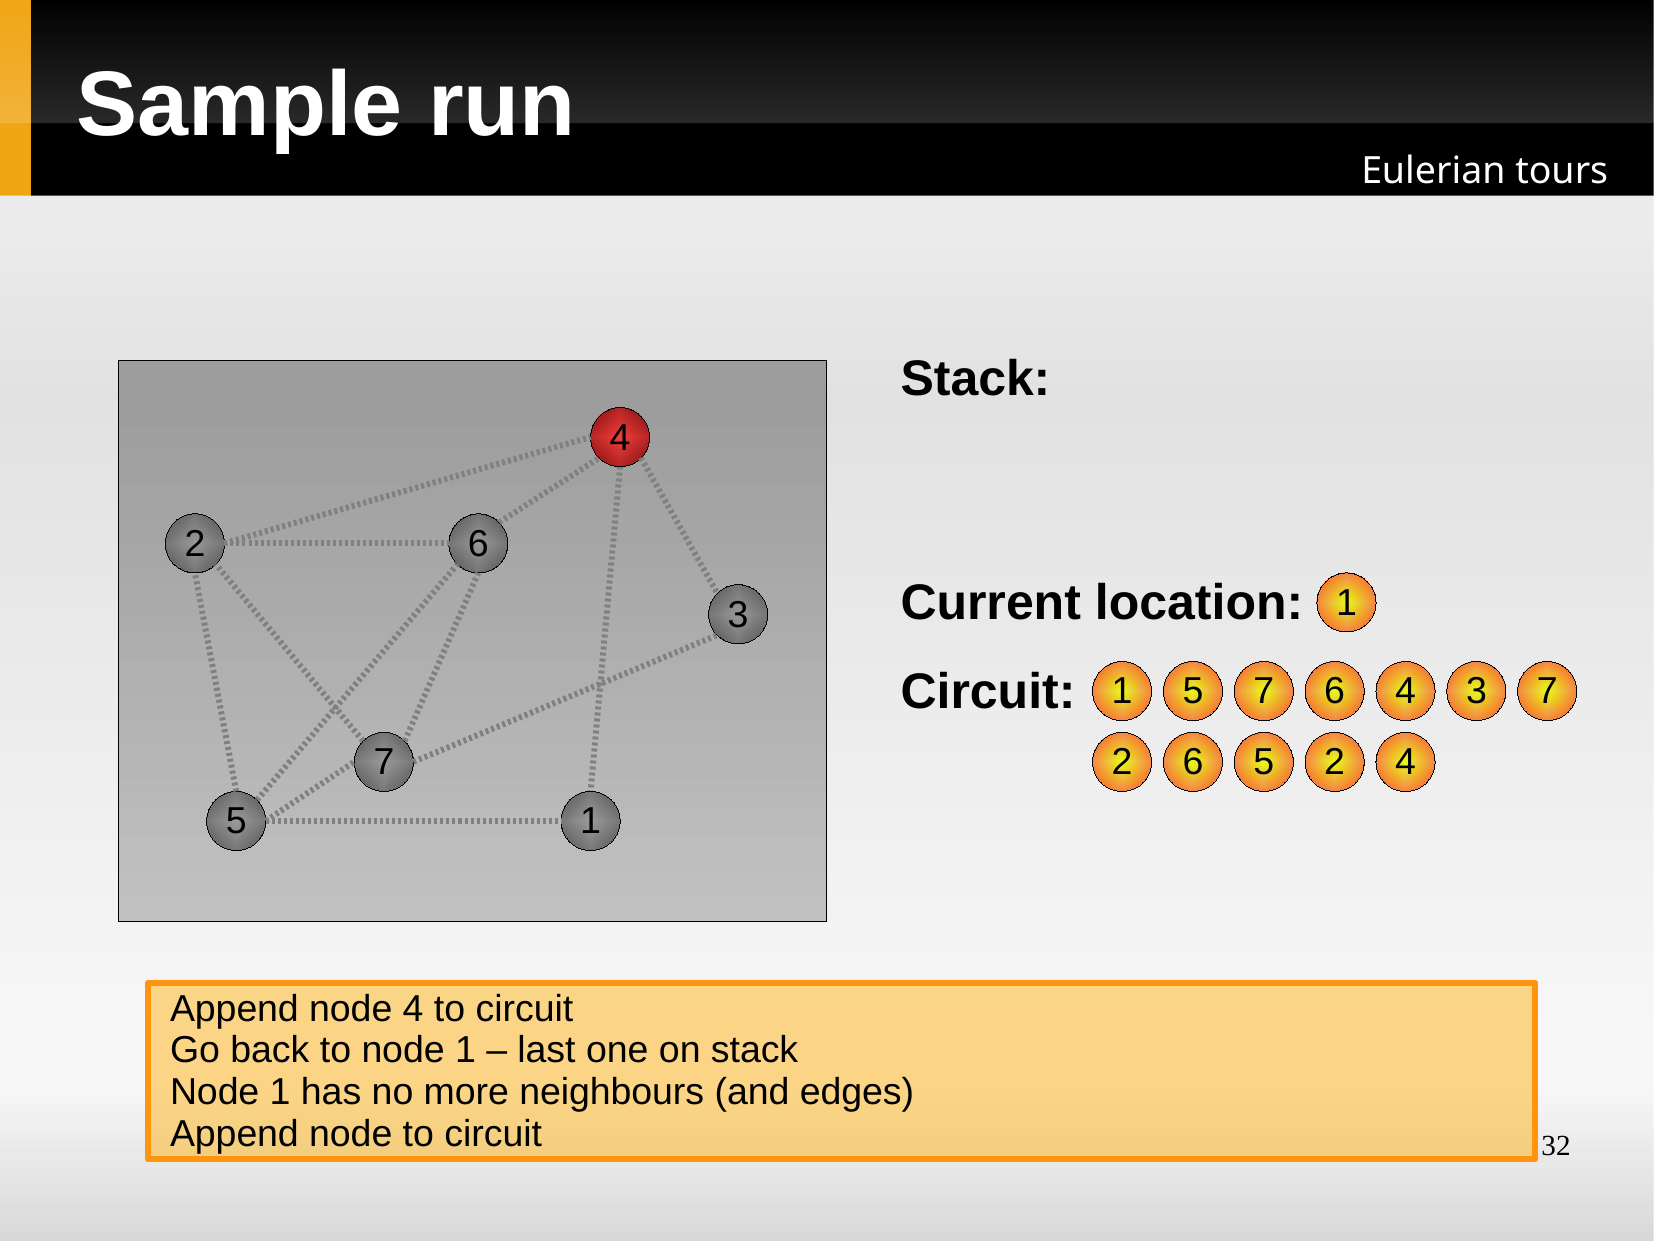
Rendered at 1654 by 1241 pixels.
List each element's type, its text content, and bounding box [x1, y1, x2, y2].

title Sample run [76, 0, 1565, 208]
text_box 3 [708, 584, 768, 644]
text_box 7 [1234, 661, 1294, 721]
text_box [118, 360, 827, 922]
text_box 7 [354, 732, 414, 792]
text_box 4 [590, 407, 650, 467]
text_box 5 [206, 791, 266, 851]
text_box 6 [1163, 732, 1223, 792]
text_box 4 [1375, 732, 1436, 792]
text_box Circuit: [885, 655, 1093, 727]
text_box 4 [1375, 661, 1436, 721]
text_box Append node 4 to circuit Go back to node 1 – last one on stack Node 1 has no more neighbours (and edges) Append node to circuit [147, 982, 1536, 1160]
text_box 2 [1305, 732, 1365, 792]
text_box 5 [1163, 661, 1223, 721]
text_box 2 [1092, 732, 1152, 792]
text_box 5 [1234, 732, 1294, 792]
text_box 1 [561, 791, 621, 851]
text_box 1 [1092, 661, 1152, 721]
text_box 7 [1517, 661, 1577, 721]
text_box 6 [448, 513, 508, 573]
text_box Stack: [885, 342, 1123, 414]
text_box Current location: [885, 567, 1359, 638]
text_box 3 [1446, 661, 1506, 721]
text_box 6 [1305, 661, 1365, 721]
text_box 1 [1316, 572, 1377, 632]
text_box 2 [165, 513, 225, 573]
picture [0, 0, 1654, 1241]
